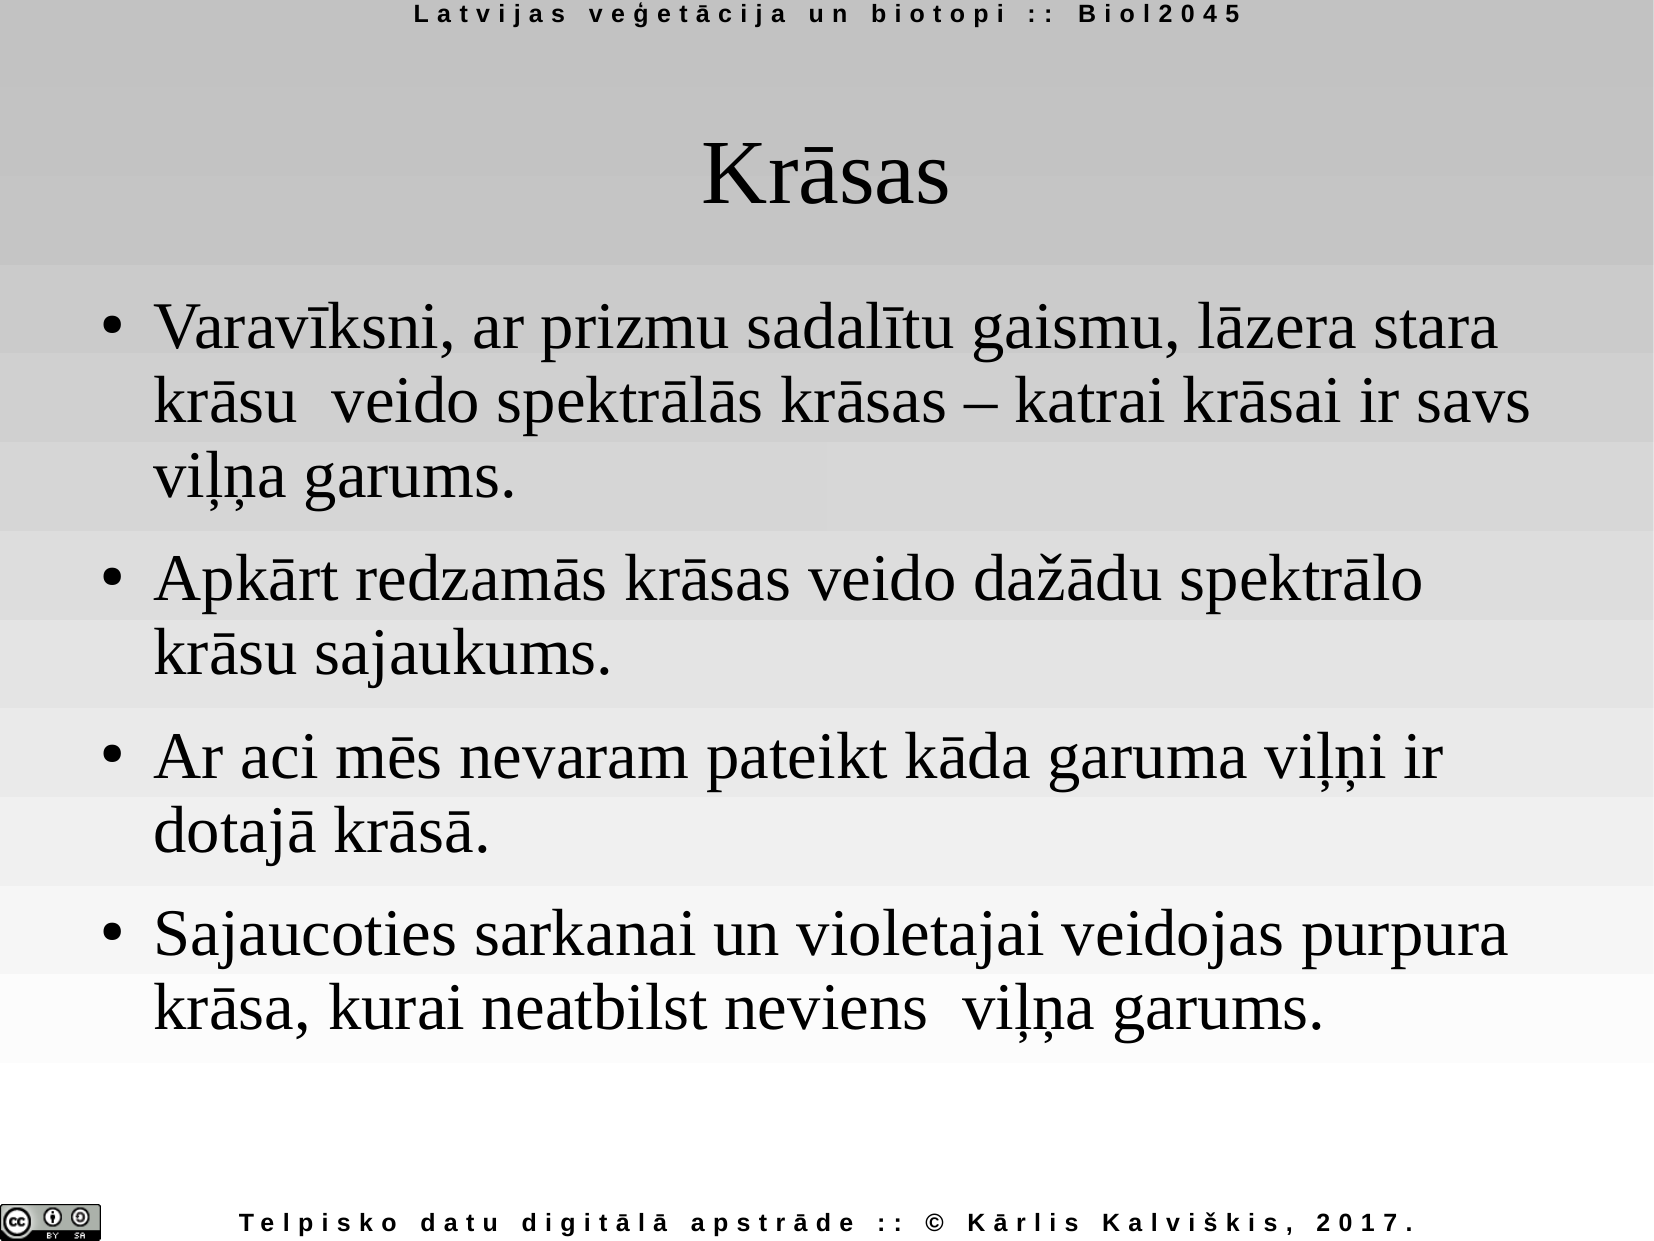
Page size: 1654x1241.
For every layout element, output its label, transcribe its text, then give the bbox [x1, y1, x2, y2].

title Krāsas [29, 49, 1625, 296]
list Varavīksni, ar prizmu sadalītu gaismu, lāzera stara krāsu veido spektrālās krāsas – katrai krāsai ir savs viļņa garums. Apkārt redzamās krāsas veido dažādu spektrālo krāsu sajaukums. Ar aci mēs nevaram pateikt kāda garuma viļņi ir dotajā krāsā. Sajaucoties sarkanai un violetajai veidojas purpura krāsa, kurai neatbilst neviens viļņa garums. [82, 289, 1571, 1113]
picture [0, 0, 1654, 1241]
